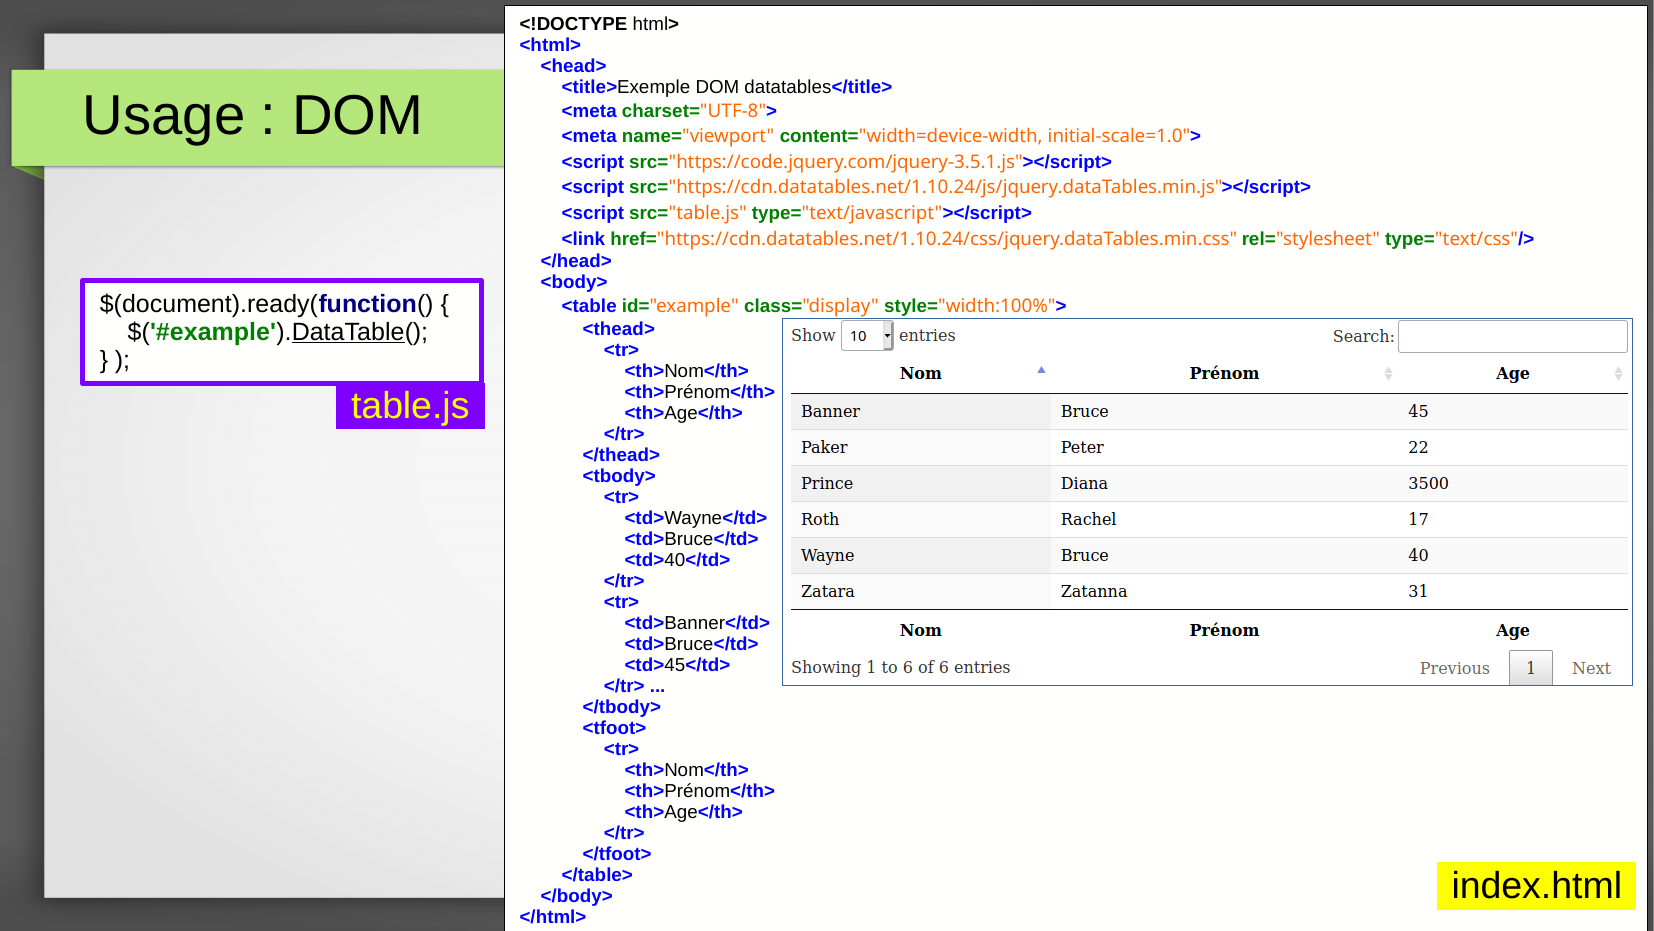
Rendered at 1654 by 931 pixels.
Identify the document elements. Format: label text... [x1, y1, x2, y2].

title Usage : DOM [82, 70, 504, 160]
text_box $(document).ready(function() { $('#example').DataTable(); } ); [82, 280, 482, 384]
text_box index.html [1437, 862, 1636, 910]
text_box <!DOCTYPE html> <html> <head> <title>Exemple DOM datatables</title> <meta charset="UTF-8"> <meta name="viewport" content="width=device-width, initial-scale=1.0"> <script src="https://code.jquery.com/jquery-3.5.1.js"></script> <script src="https://cdn.datatables.net/1.10.24/js/jquery.dataTables.min.js"></script> <script src="table.js" type="text/javascript"></script> <link href="https://cdn.datatables.net/1.10.24/css/jquery.dataTables.min.css" rel="stylesheet" type="text/css"/> </head> <body> <table id="example" class="display" style="width:100%"> <thead> <tr> <th>Nom</th> <th>Prénom</th> <th>Age</th> </tr> </thead> <tbody> <tr> <td>Wayne</td> <td>Bruce</td> <td>40</td> </tr> <tr> <td>Banner</td> <td>Bruce</td> <td>45</td> </tr> ... </tbody> <tfoot> <tr> <th>Nom</th> <th>Prénom</th> <th>Age</th> </tr> </tfoot> </table> </body> </html> [504, 5, 1648, 911]
text_box table.js [336, 383, 485, 429]
picture [782, 318, 1633, 686]
picture [0, 0, 1654, 931]
